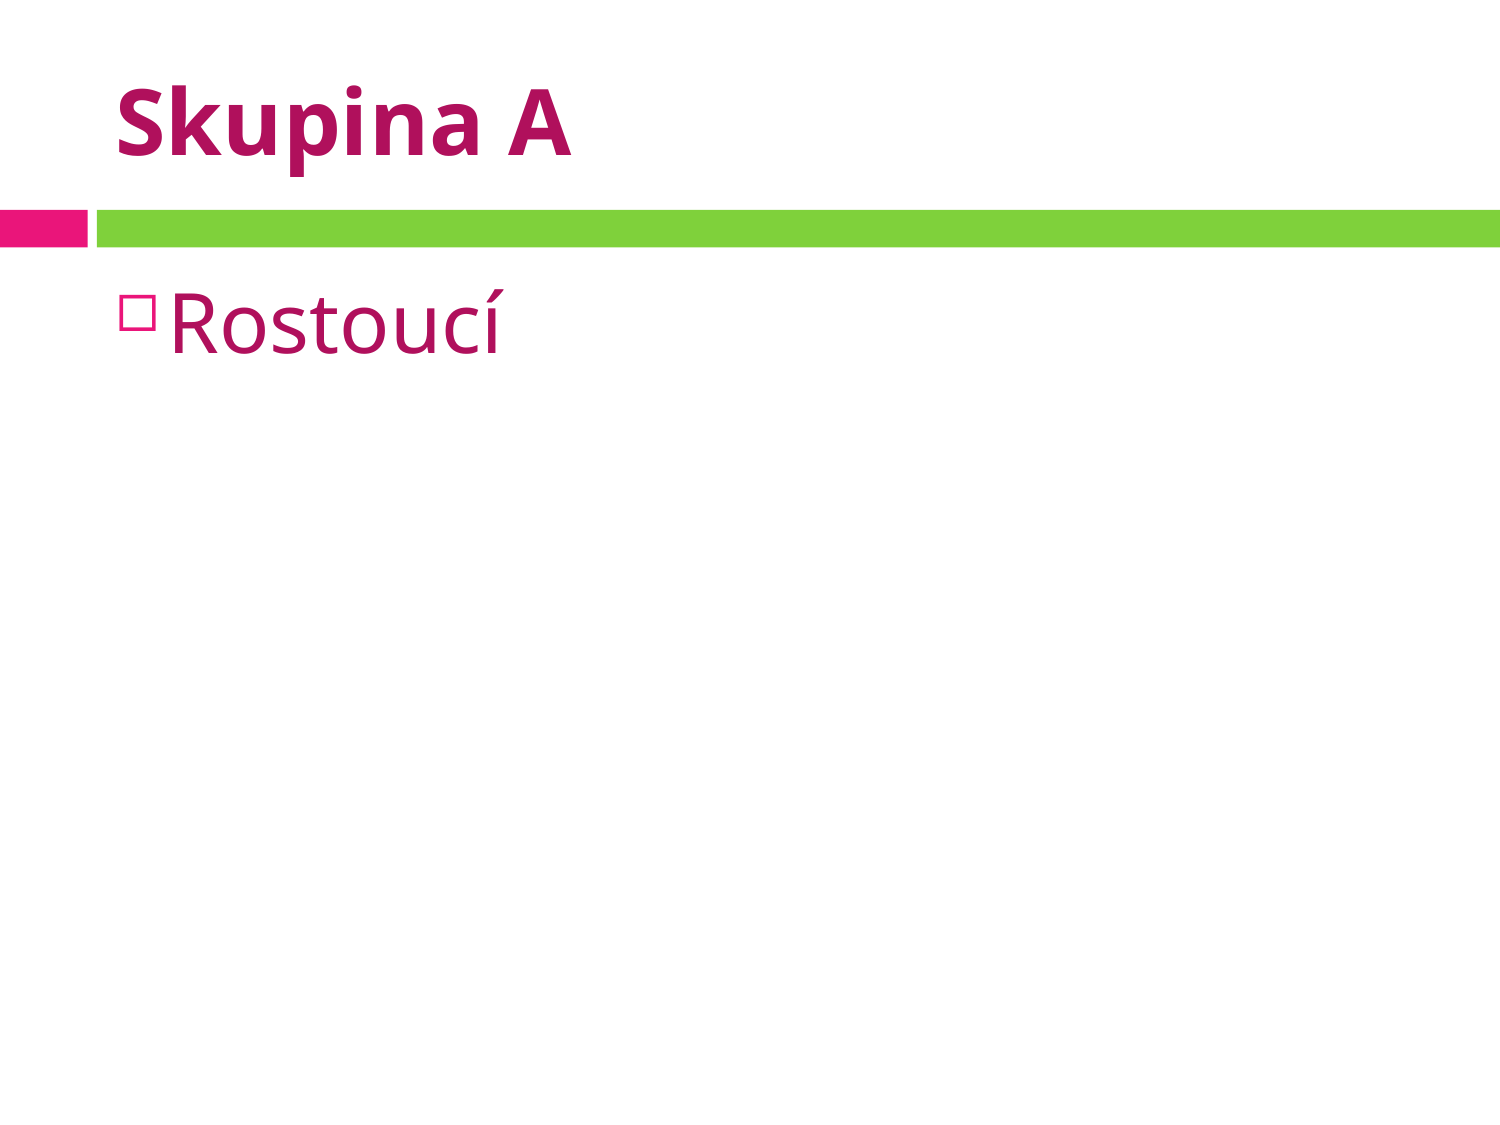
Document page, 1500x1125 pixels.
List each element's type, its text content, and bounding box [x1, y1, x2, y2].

list Rostoucí [100, 262, 1438, 1001]
title Skupina A [100, 37, 1438, 201]
